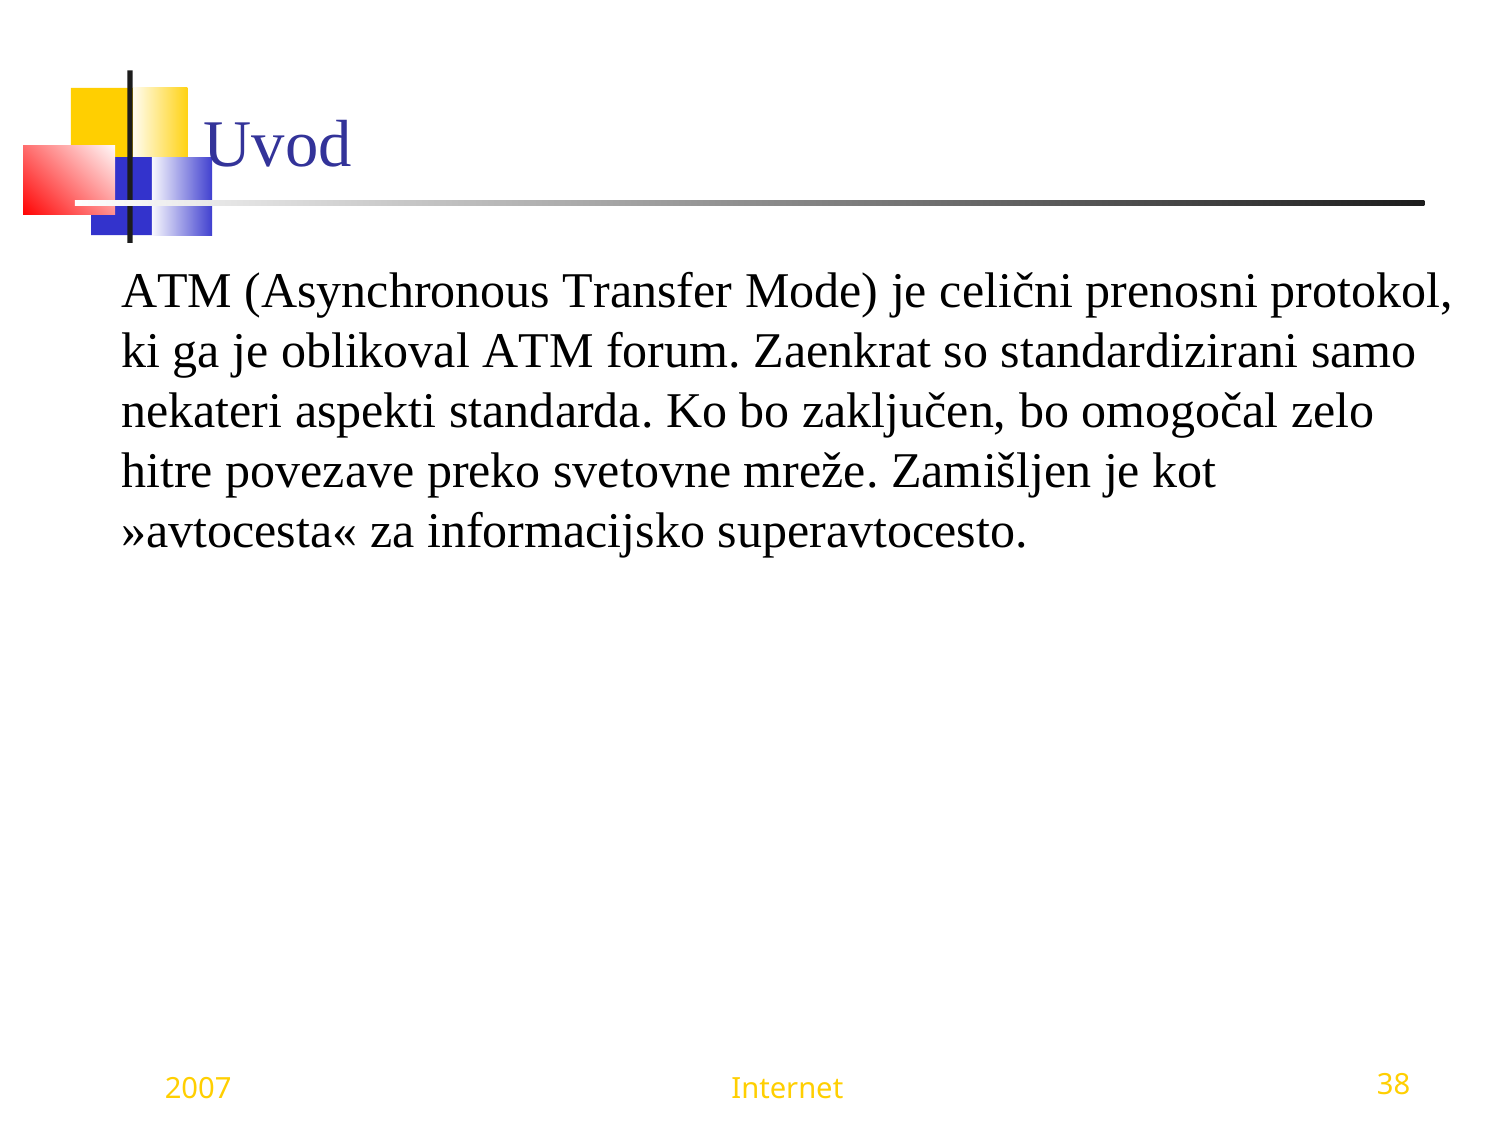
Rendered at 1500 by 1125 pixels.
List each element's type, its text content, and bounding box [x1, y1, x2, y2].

text_box 2007 [150, 1037, 463, 1113]
title Uvod [188, 92, 1468, 188]
list ATM (Asynchronous Transfer Mode) je celični prenosni protokol, ki ga je oblikoval ATM forum. Zaenkrat so standardizirani samo nekateri aspekti standarda. Ko bo zaključen, bo omogočal zelo hitre povezave preko svetovne mreže. Zamišljen je kot »avtocesta« za informacijsko superavtocesto. [50, 249, 1469, 1007]
text_box Internet [549, 1037, 1026, 1113]
text_box <number> [1112, 1037, 1426, 1113]
